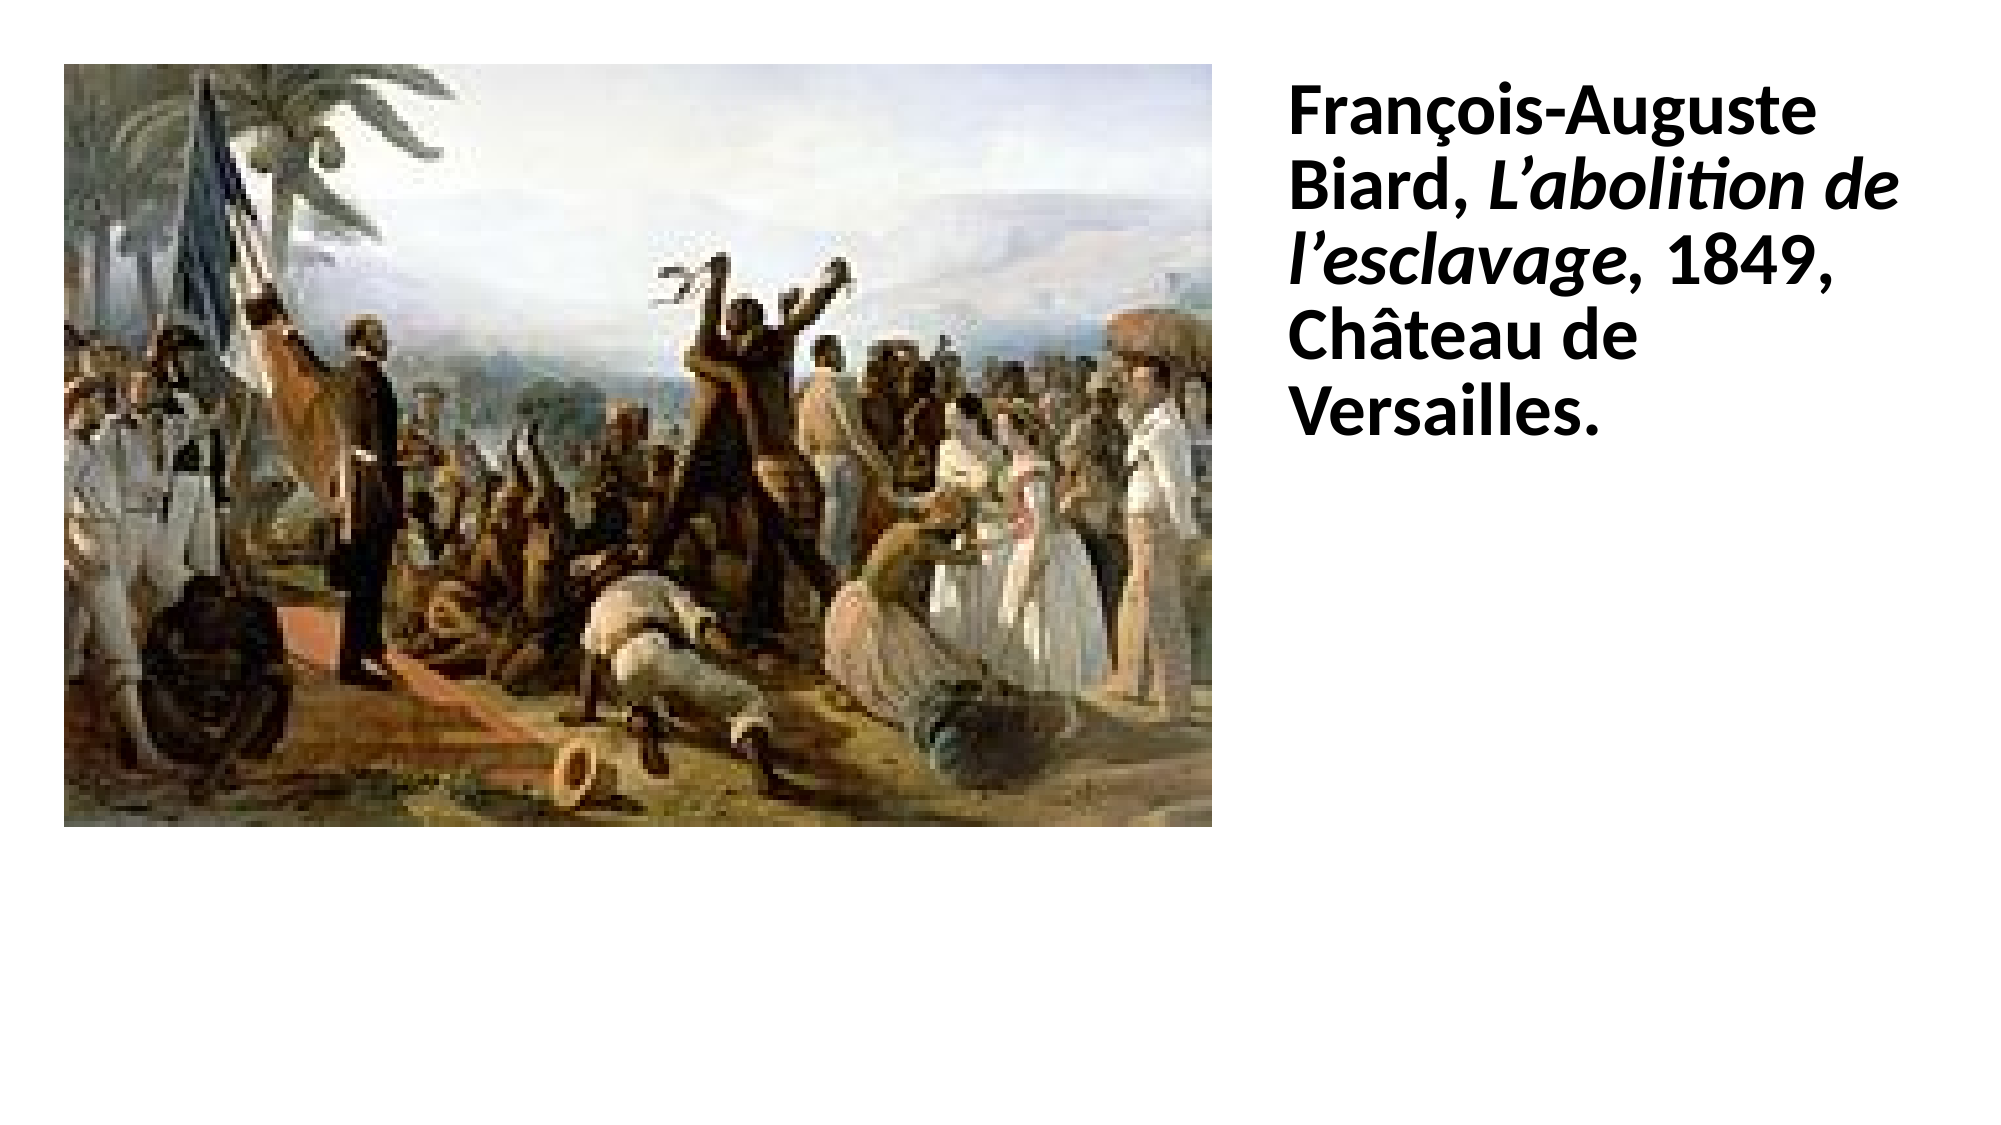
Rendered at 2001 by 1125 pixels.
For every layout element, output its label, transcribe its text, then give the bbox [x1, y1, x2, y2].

picture [64, 65, 1212, 827]
text_box François-Auguste Biard, L’abolition de l’esclavage, 1849, Château de Versailles. [1273, 71, 1950, 536]
